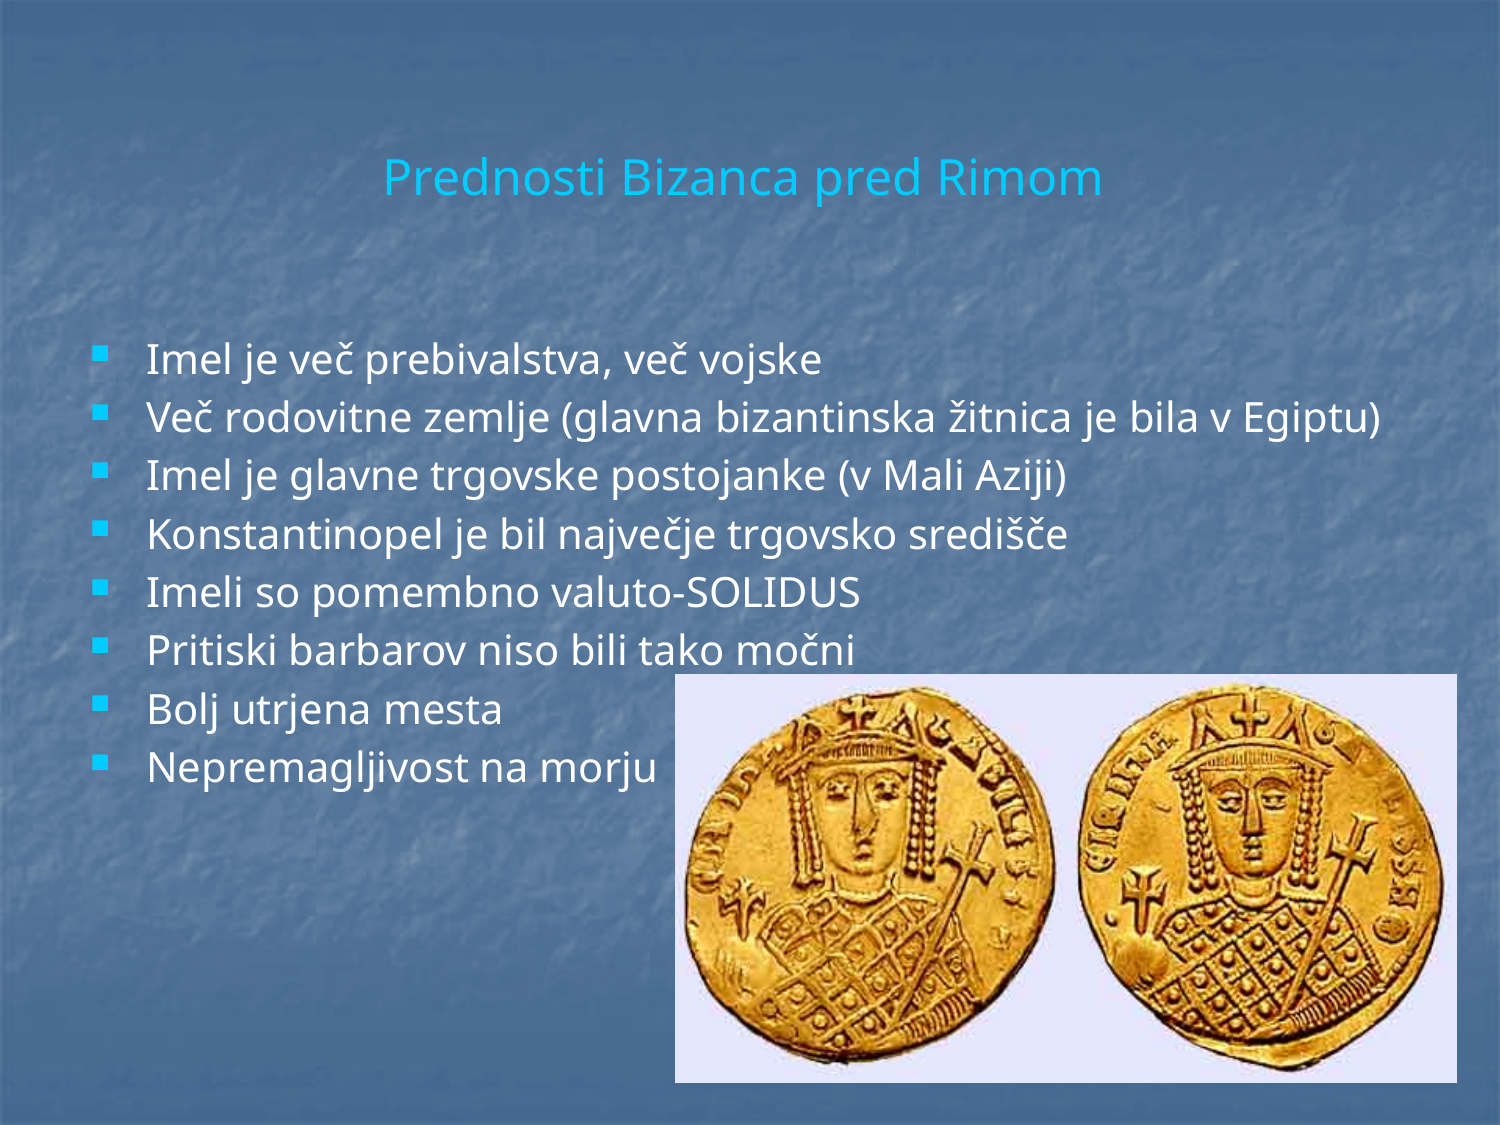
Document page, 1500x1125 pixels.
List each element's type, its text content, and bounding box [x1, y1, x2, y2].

picture [0, 0, 1500, 1125]
title Prednosti Bizanca pred Rimom [75, 62, 1425, 288]
list Imel je več prebivalstva, več vojske Več rodovitne zemlje (glavna bizantinska žitnica je bila v Egiptu) Imel je glavne trgovske postojanke (v Mali Aziji) Konstantinopel je bil največje trgovsko središče Imeli so pomembno valuto-SOLIDUS Pritiski barbarov niso bili tako močni Bolj utrjena mesta Nepremagljivost na morju [75, 324, 1425, 1000]
